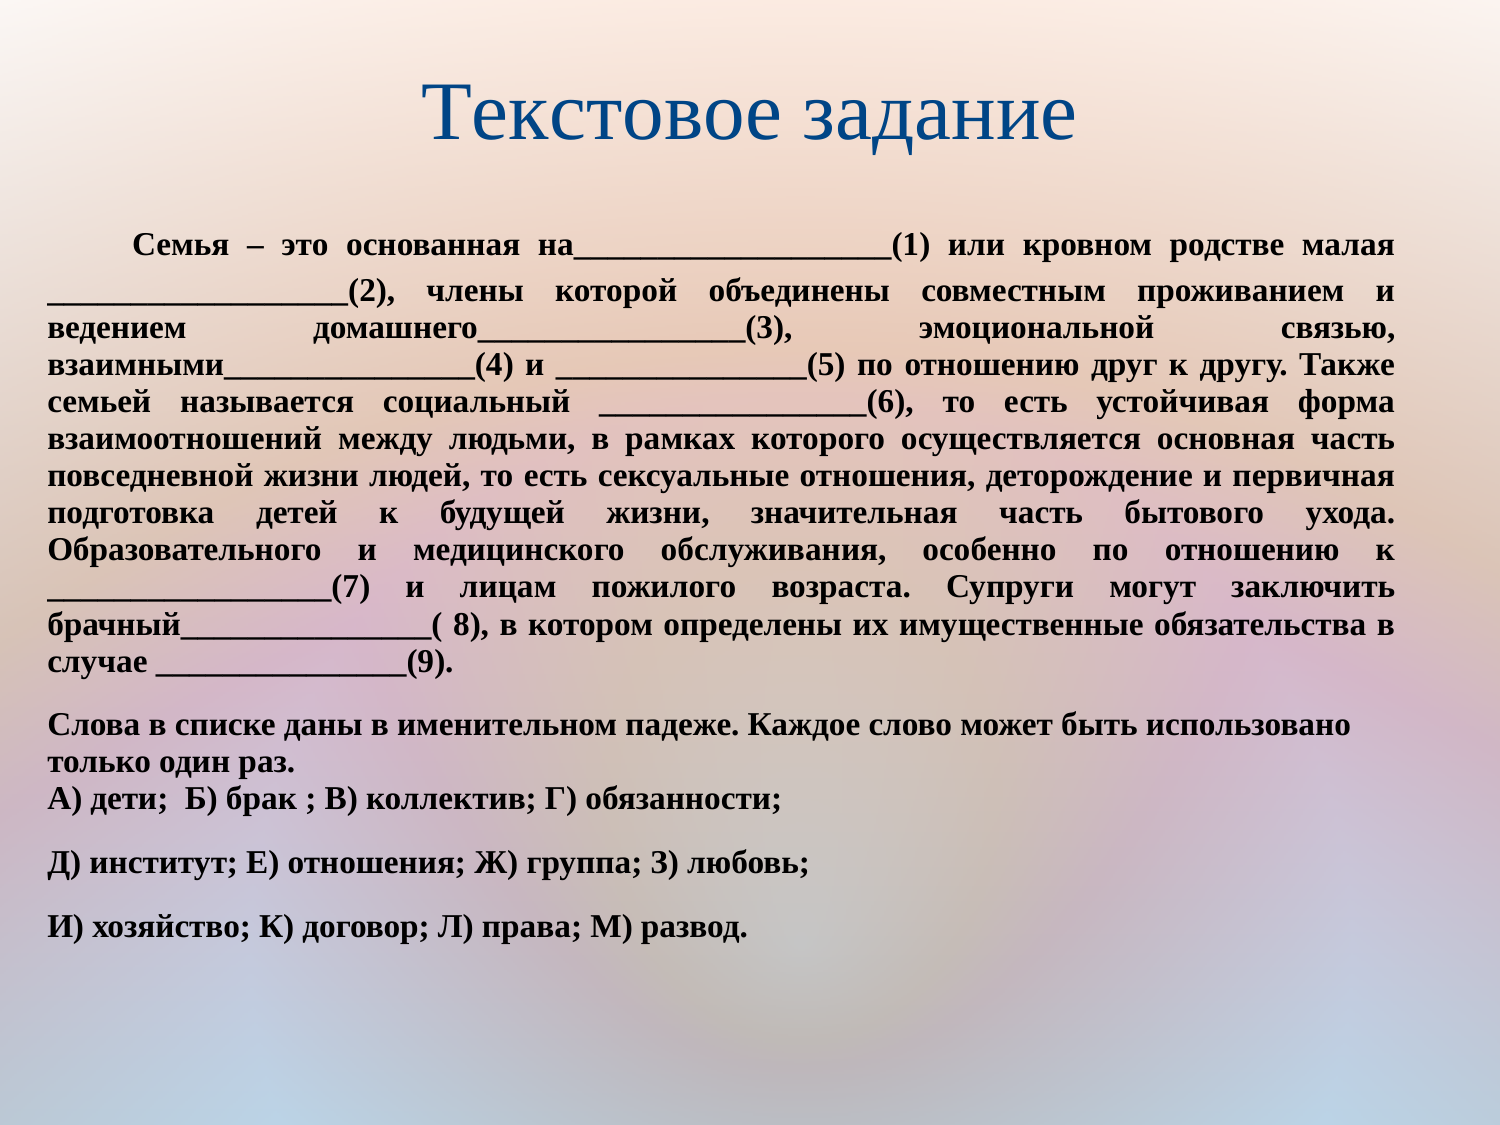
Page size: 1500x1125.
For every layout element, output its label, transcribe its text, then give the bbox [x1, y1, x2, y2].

list Семья – это основанная на___________________(1) или кровном родстве малая __________________(2), члены которой объединены совместным проживанием и ведением домашнего________________(3), эмоциональной связью, взаимными_______________(4) и _______________(5) по отношению друг к другу. Также семьей называется социальный ________________(6), то есть устойчивая форма взаимоотношений между людьми, в рамках которого осуществляется основная часть повседневной жизни людей, то есть сексуальные отношения, деторождение и первичная подготовка детей к будущей жизни, значительная часть бытового ухода. Образовательного и медицинского обслуживания, особенно по отношению к _________________(7) и лицам пожилого возраста. Супруги могут заключить брачный_______________( 8), в котором определены их имущественные обязательства в случае _______________(9). Слова в списке даны в именительном падеже. Каждое слово может быть использовано только один раз. А) дети; Б) брак ; В) коллектив; Г) обязанности; Д) институт; Е) отношения; Ж) группа; З) любовь; И) хозяйство; К) договор; Л) права; М) развод. [47, 188, 1398, 1125]
title Текстовое задание [75, 45, 1426, 178]
picture [0, 0, 1500, 1125]
